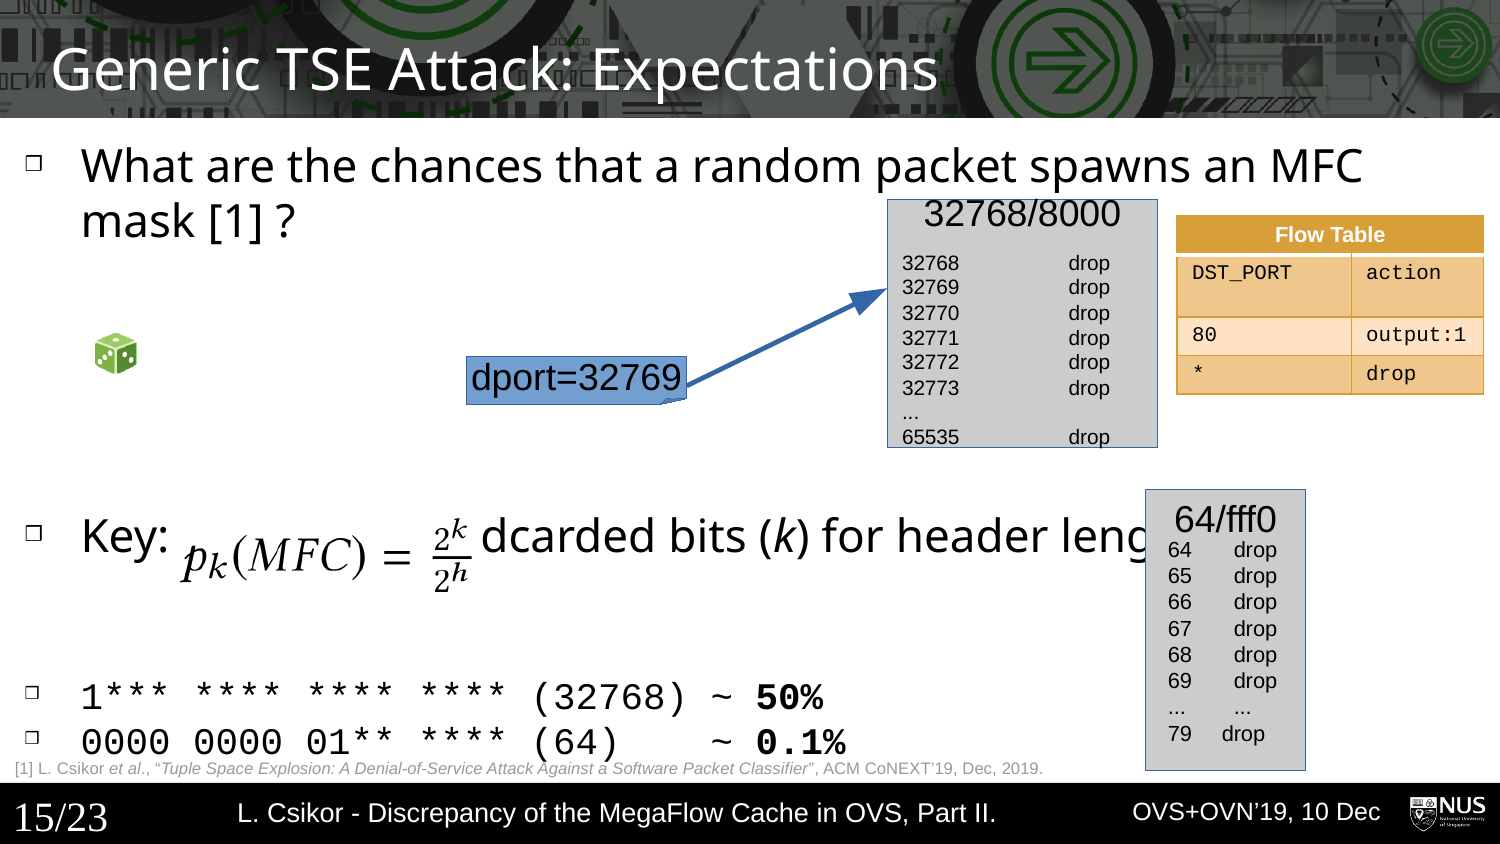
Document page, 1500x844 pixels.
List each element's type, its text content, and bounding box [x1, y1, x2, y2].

table_cell 80 [1178, 318, 1351, 355]
table_cell DST_PORT [1178, 257, 1351, 316]
table_header Flow Table [1178, 216, 1483, 253]
text_box 64/fff0 [1145, 490, 1306, 770]
text_box Generic TSE Attack: Expectations [35, 37, 1386, 97]
picture [88, 327, 143, 382]
picture [0, 0, 1500, 118]
text_box 64/fff0 [1261, 509, 1272, 528]
table_cell output:1 [1352, 318, 1483, 355]
text_box [1] L. Csikor et al., “Tuple Space Explosion: A Denial-of-Service Attack Against a Software Packet Classifier”, ACM CoNEXT’19, Dec, 2019. [0, 751, 1137, 788]
picture [1395, 782, 1500, 844]
table_cell * [1178, 356, 1351, 393]
text_box 64 drop 65 drop 66 drop 67 drop 68 drop 69 drop ... ... 79 drop [1153, 528, 1299, 770]
table_cell drop [1352, 356, 1483, 393]
picture [177, 515, 478, 598]
text_box What are the chances that a random packet spawns an MFC mask [1] ? Key: number of wildcarded bits (k) for header length h 1*** **** **** **** (32768) ~ 50% 0000 0000 01** **** (64) ~ 0.1% [9, 129, 1490, 770]
text_box 32768 drop 32769 drop 32770 drop 32771 drop 32772 drop 32773 drop ... 65535 drop [887, 241, 1141, 448]
text_box 32768/8000 [887, 199, 1157, 448]
text_box dport=32769 [466, 356, 687, 405]
table_cell action [1352, 257, 1483, 316]
